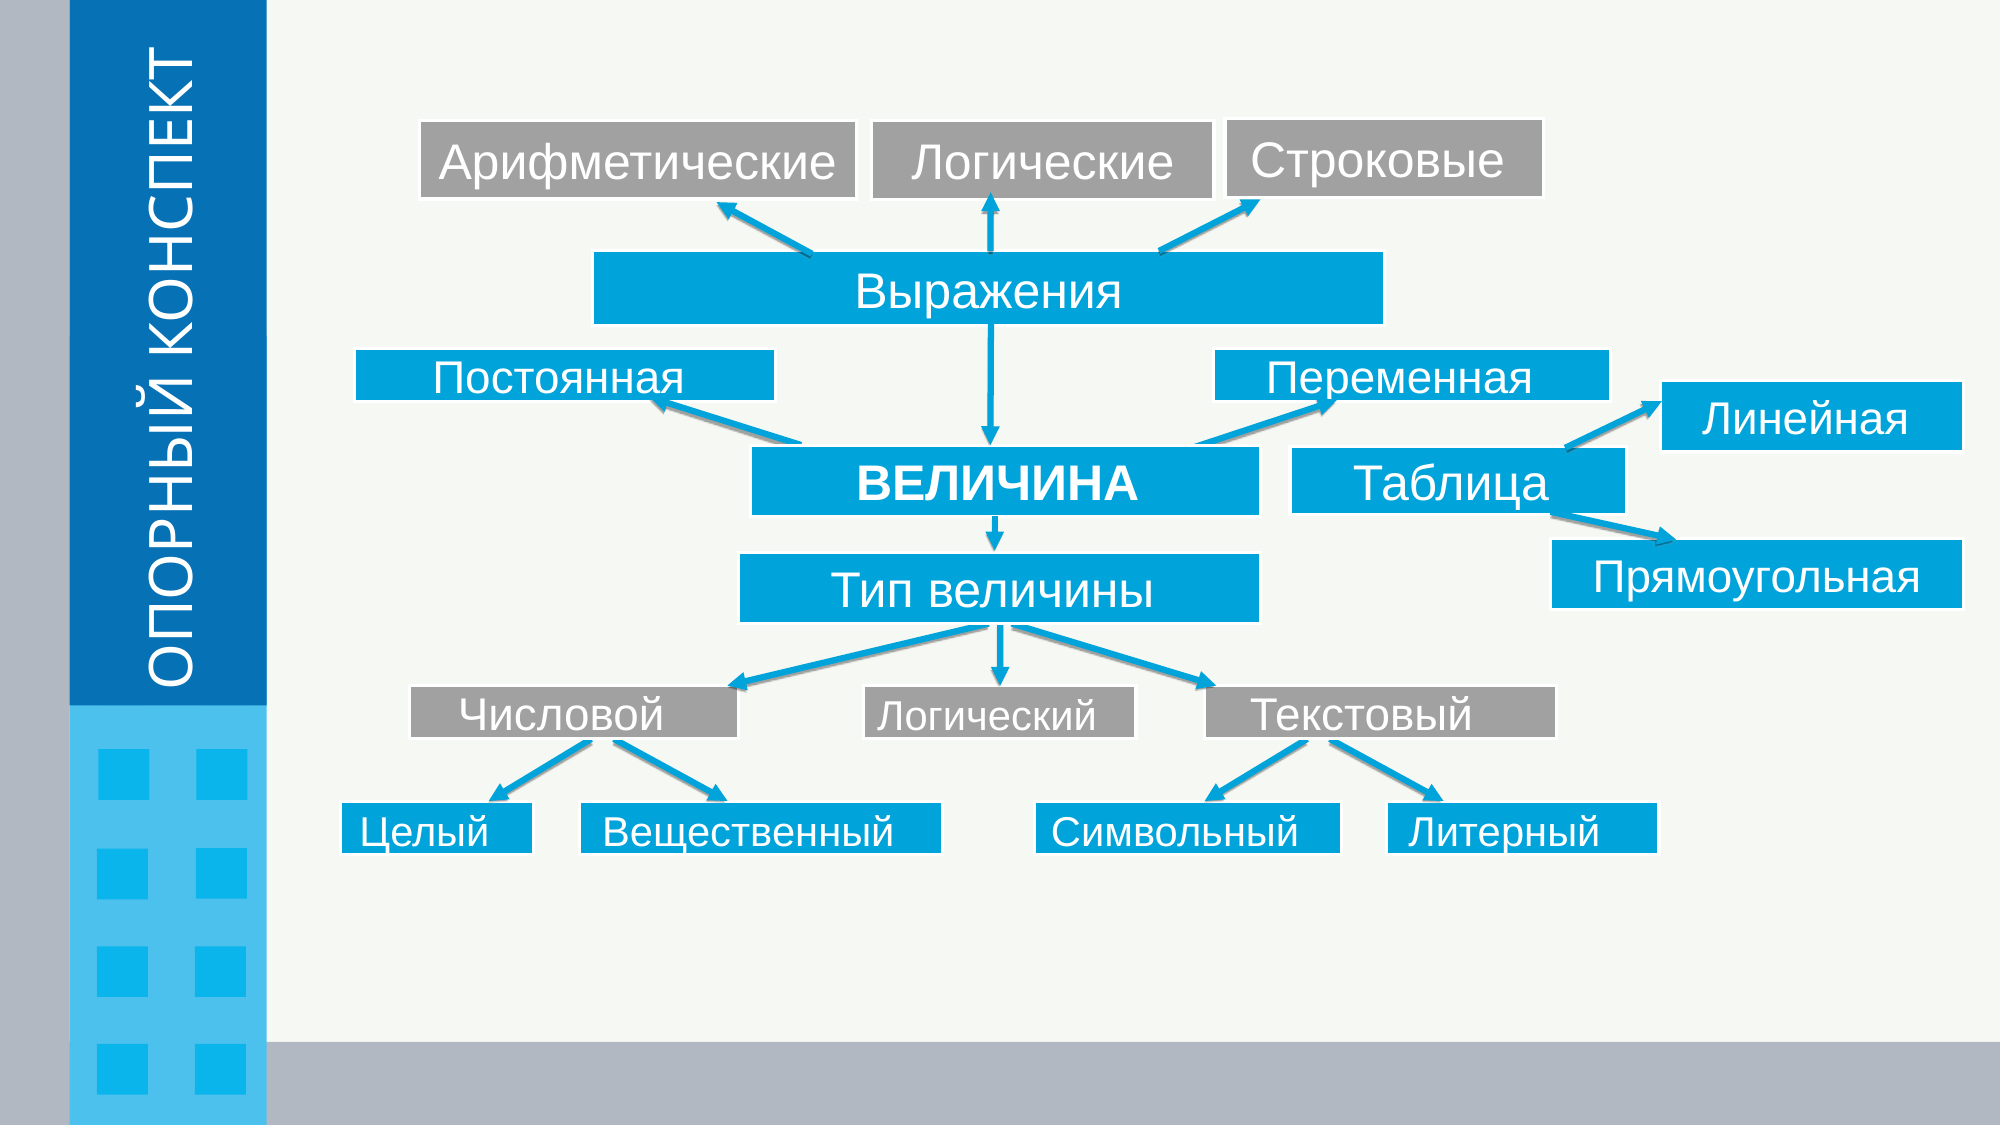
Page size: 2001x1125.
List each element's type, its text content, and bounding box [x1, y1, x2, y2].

text_box Прямоугольная [1550, 538, 1964, 610]
text_box Вещественный [579, 801, 943, 855]
text_box Целый [340, 801, 534, 855]
text_box Символьный [1034, 801, 1342, 855]
text_box Выражения [592, 250, 1385, 326]
text_box Логический [863, 685, 1137, 739]
text_box Числовой [409, 685, 739, 739]
text_box Постоянная [354, 348, 776, 402]
text_box Строковые [1224, 118, 1544, 198]
text_box Текстовый [1204, 685, 1557, 739]
text_box Литерный [1507, 826, 1519, 844]
text_box Литерный [1386, 801, 1660, 855]
text_box Линейная [1660, 380, 1964, 453]
text_box Логические [871, 120, 1215, 200]
text_box Переменная [1331, 371, 1343, 390]
text_box Тип величины [738, 552, 1261, 624]
text_box Арифметические [419, 120, 857, 199]
text_box Переменная [1213, 348, 1611, 402]
text_box Таблица [1289, 446, 1627, 515]
text_box ВЕЛИЧИНА [750, 445, 1261, 517]
